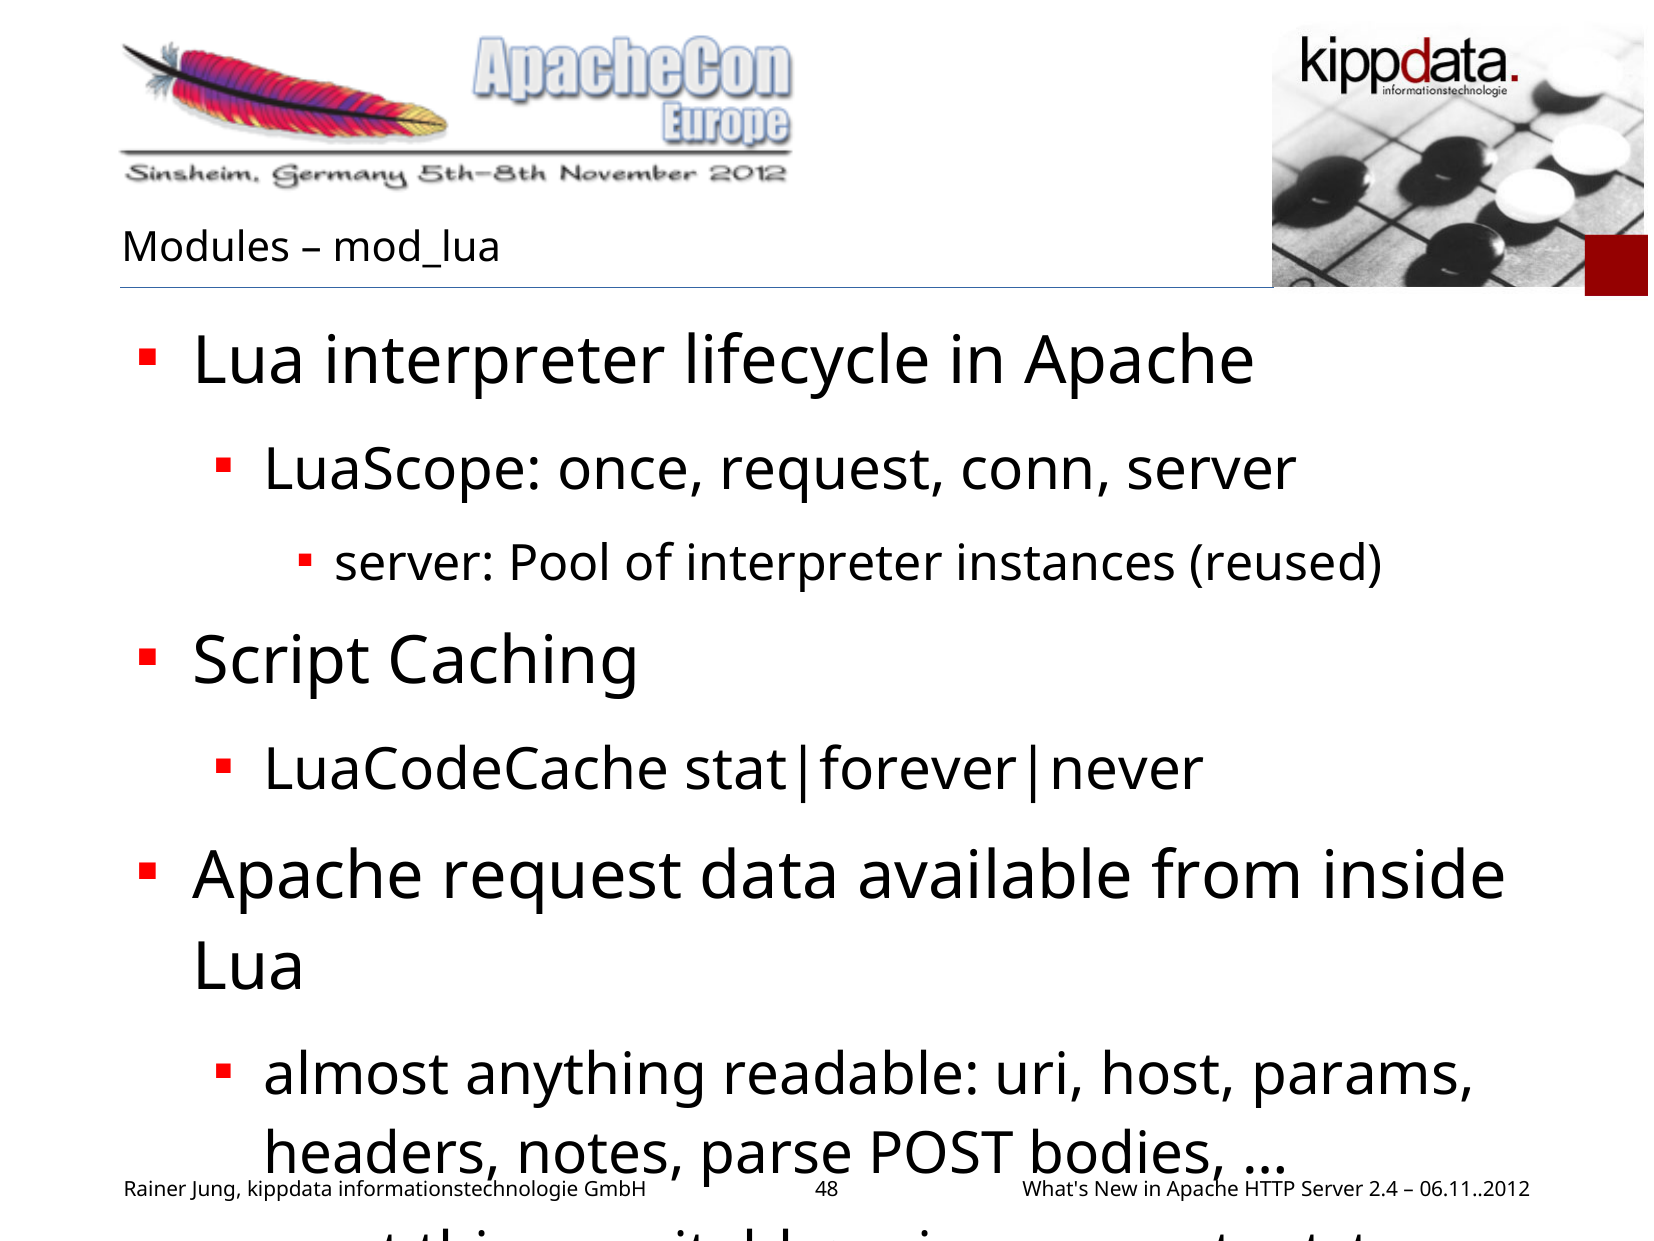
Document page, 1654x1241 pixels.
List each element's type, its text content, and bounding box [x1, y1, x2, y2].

title Modules – mod_lua [121, 204, 1242, 286]
picture [1272, 5, 1648, 302]
picture [113, 32, 797, 195]
list Lua interpreter lifecycle in Apache LuaScope: once, request, conn, server server: Pool of interpreter instances (reused) Script Caching LuaCodeCache stat|forever|never Apache request data available from inside Lua almost anything readable: uri, host, params, headers, notes, parse POST bodies, … most things writable: uri, user, content_type, status, filename, headers (in/out), notes [121, 312, 1534, 1172]
